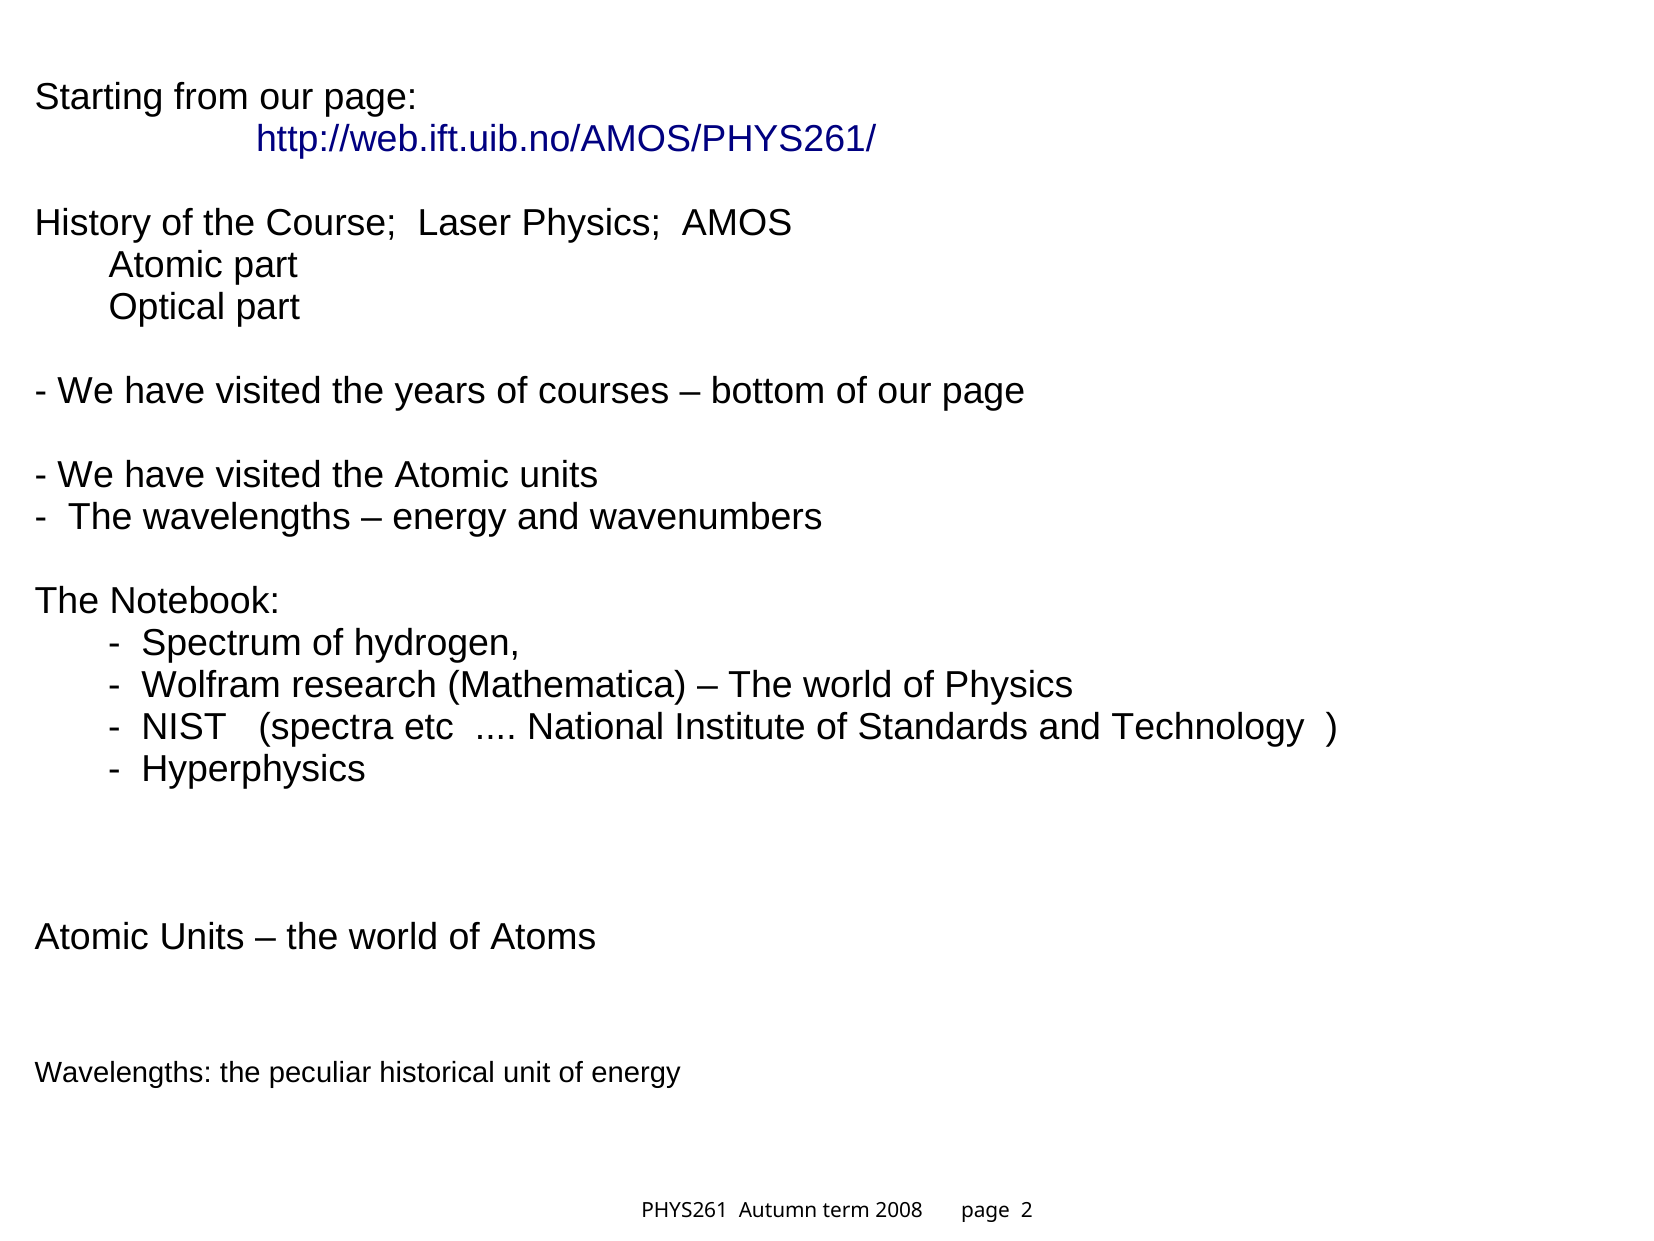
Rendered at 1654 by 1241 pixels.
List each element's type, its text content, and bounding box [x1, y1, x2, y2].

text_box Starting from our page: http://web.ift.uib.no/AMOS/PHYS261/ History of the Course; Laser Physics; AMOS Atomic part Optical part - We have visited the years of courses – bottom of our page - We have visited the Atomic units - The wavelengths – energy and wavenumbers The Notebook: - Spectrum of hydrogen, - Wolfram research (Mathematica) – The world of Physics - NIST (spectra etc .... National Institute of Standards and Technology ) - Hyperphysics Atomic Units – the world of Atoms Wavelengths: the peculiar historical unit of energy [19, 68, 1626, 1179]
